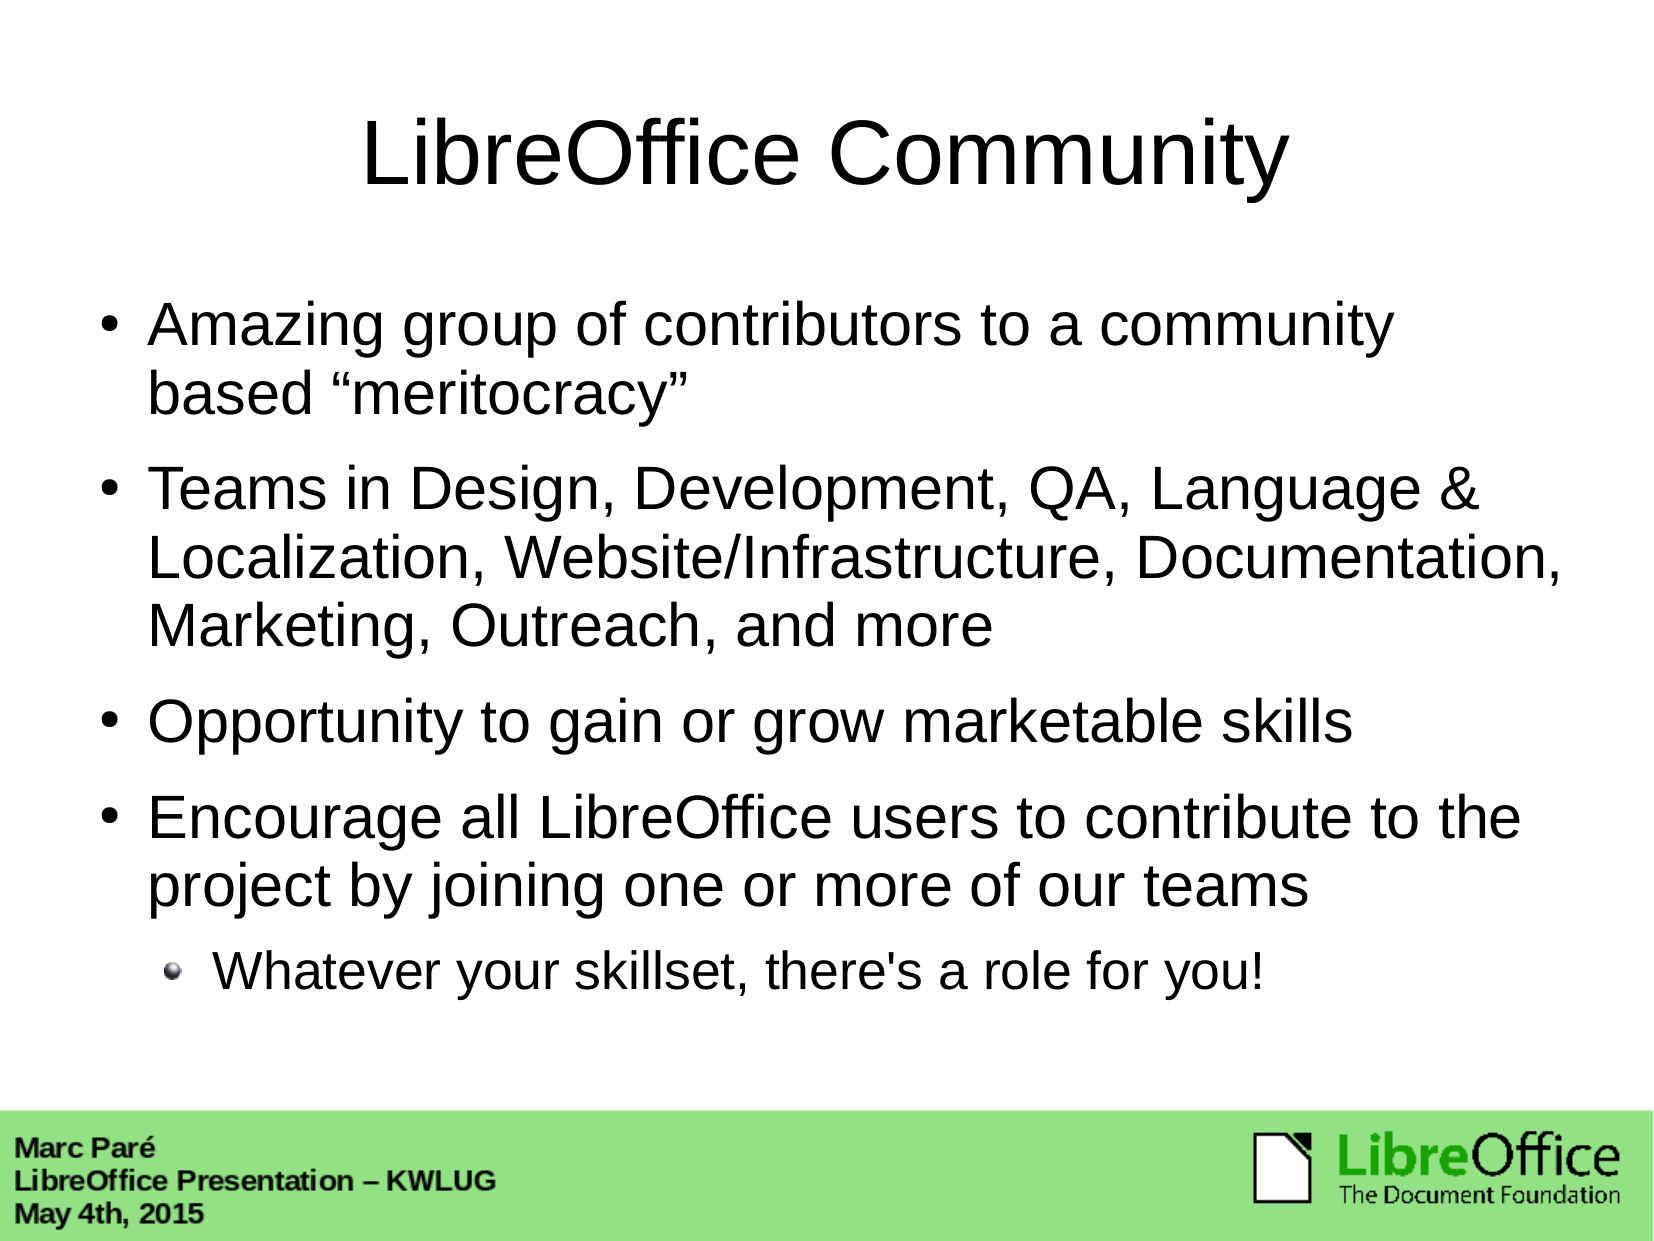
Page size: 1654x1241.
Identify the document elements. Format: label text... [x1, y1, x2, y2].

title LibreOffice Community [82, 49, 1571, 257]
picture [0, 0, 1654, 1241]
list Amazing group of contributors to a community based “meritocracy” Teams in Design, Development, QA, Language & Localization, Website/Infrastructure, Documentation, Marketing, Outreach, and more Opportunity to gain or grow marketable skills Encourage all LibreOffice users to contribute to the project by joining one or more of our teams Whatever your skillset, there's a role for you! [82, 290, 1571, 1010]
